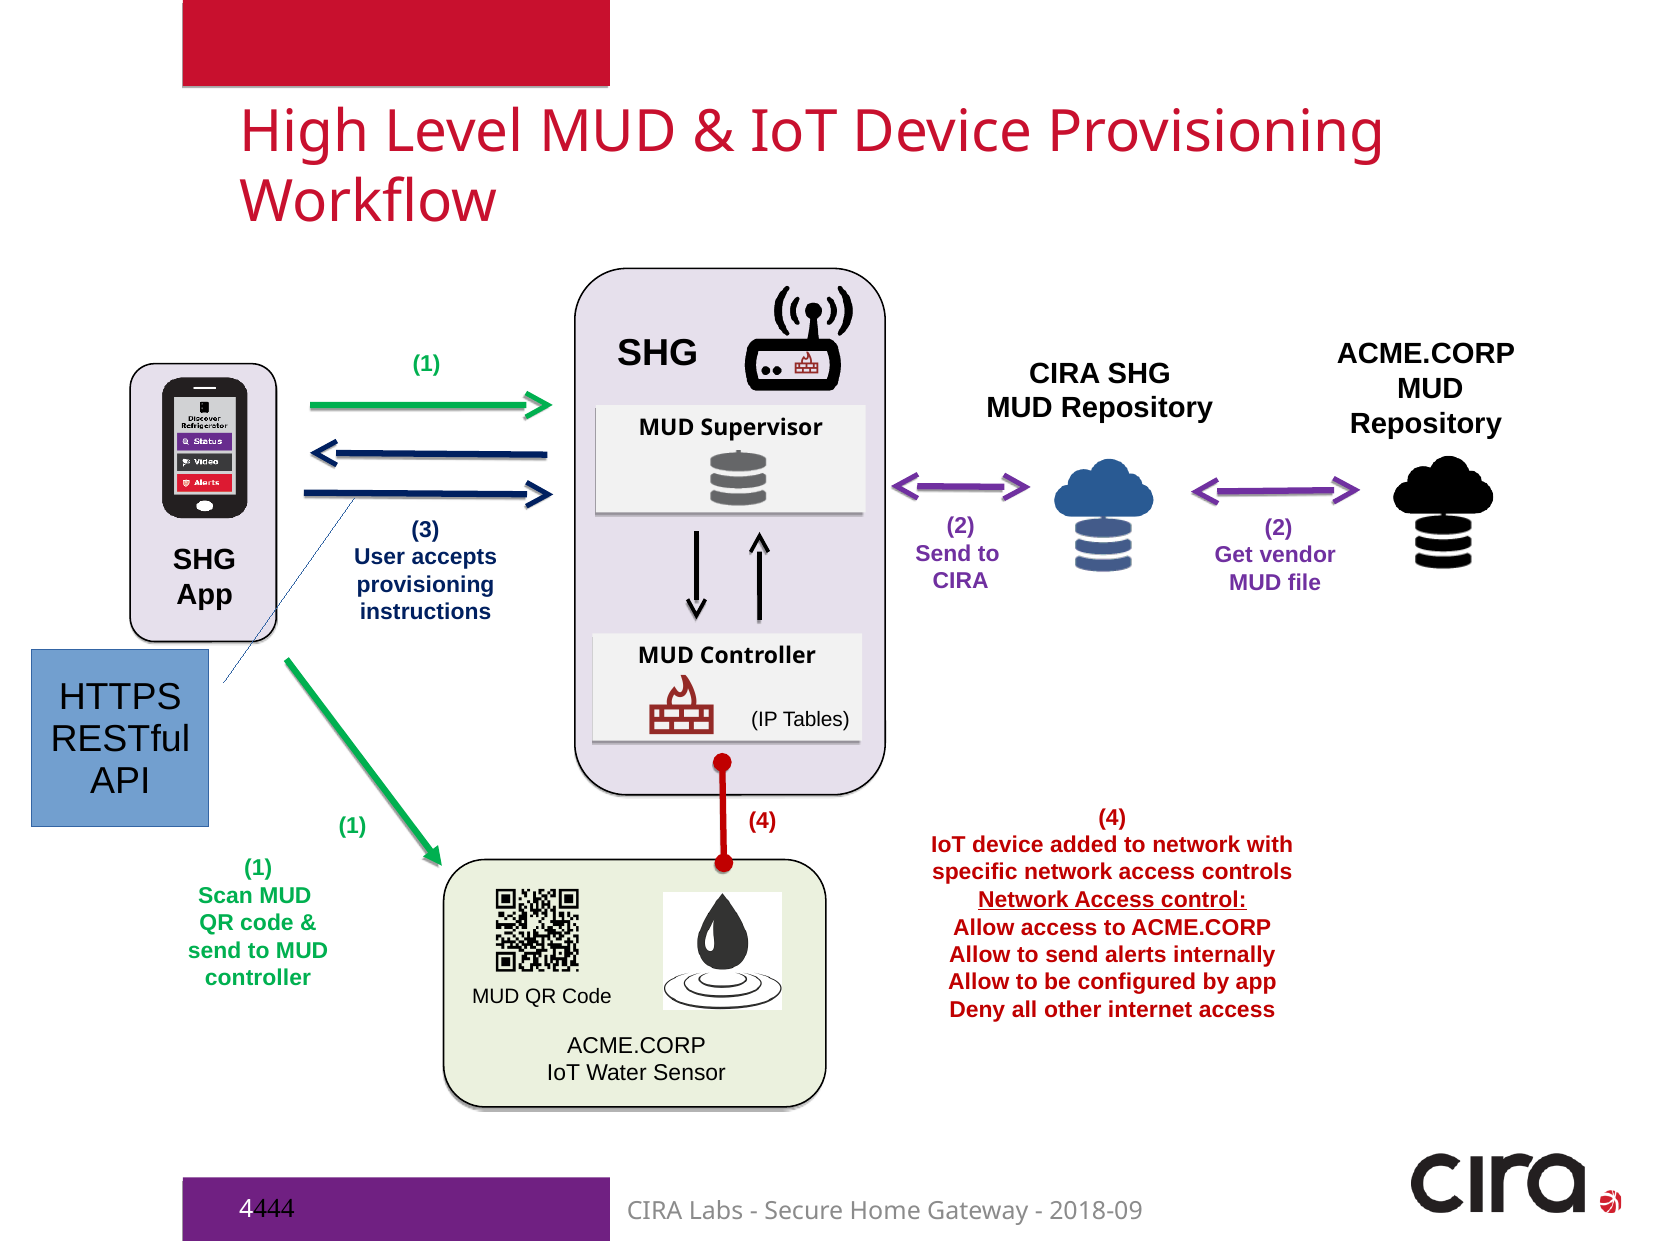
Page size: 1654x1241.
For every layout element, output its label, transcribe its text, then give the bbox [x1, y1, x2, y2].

picture [1047, 432, 1160, 582]
text_box MUD QR Code [457, 975, 627, 1015]
text_box CIRA SHG MUD Repository [971, 346, 1229, 432]
text_box (2) Send to CIRA [900, 503, 1021, 601]
text_box SHG [602, 320, 714, 380]
text_box ACME.CORP MUD Repository [1322, 327, 1530, 447]
footer CIRA Labs - Secure Home Gateway - 2018-09 [611, 1175, 1446, 1241]
text_box [130, 363, 277, 642]
text_box MUD Controller [592, 633, 863, 741]
picture [1386, 447, 1500, 579]
text_box (1) [397, 340, 456, 384]
picture [158, 373, 251, 522]
text_box MUD Supervisor [595, 405, 866, 513]
text_box (1) Scan MUD QR code & send to MUD controller [173, 845, 344, 998]
text_box (2) Get vendor MUD file [1199, 505, 1358, 603]
text_box (4) [733, 798, 792, 841]
text_box (3) User accepts provisioning instructions [339, 506, 512, 632]
picture [738, 277, 859, 399]
text_box SHG App [158, 532, 252, 618]
slide_number <number><number><number><number> [224, 1173, 610, 1240]
text_box HTTPS RESTful API [32, 650, 209, 827]
picture [642, 665, 721, 744]
text_box ACME.CORP IoT Water Sensor [532, 1022, 741, 1093]
picture [484, 877, 590, 975]
text_box (1) [323, 803, 382, 846]
text_box (4) IoT device added to network with specific network access controls Network Access control: Allow access to ACME.CORP Allow to send alerts internally Allow to be configured by app Deny all other internet access [888, 794, 1337, 1057]
text_box [253, 609, 277, 642]
picture [1411, 1153, 1622, 1213]
picture [698, 450, 773, 516]
text_box [443, 859, 826, 1107]
text_box (IP Tables) [736, 698, 865, 739]
text_box [574, 293, 886, 795]
picture [663, 892, 782, 1010]
title High Level MUD & IoT Device Provisioning Workflow [224, 86, 1568, 293]
